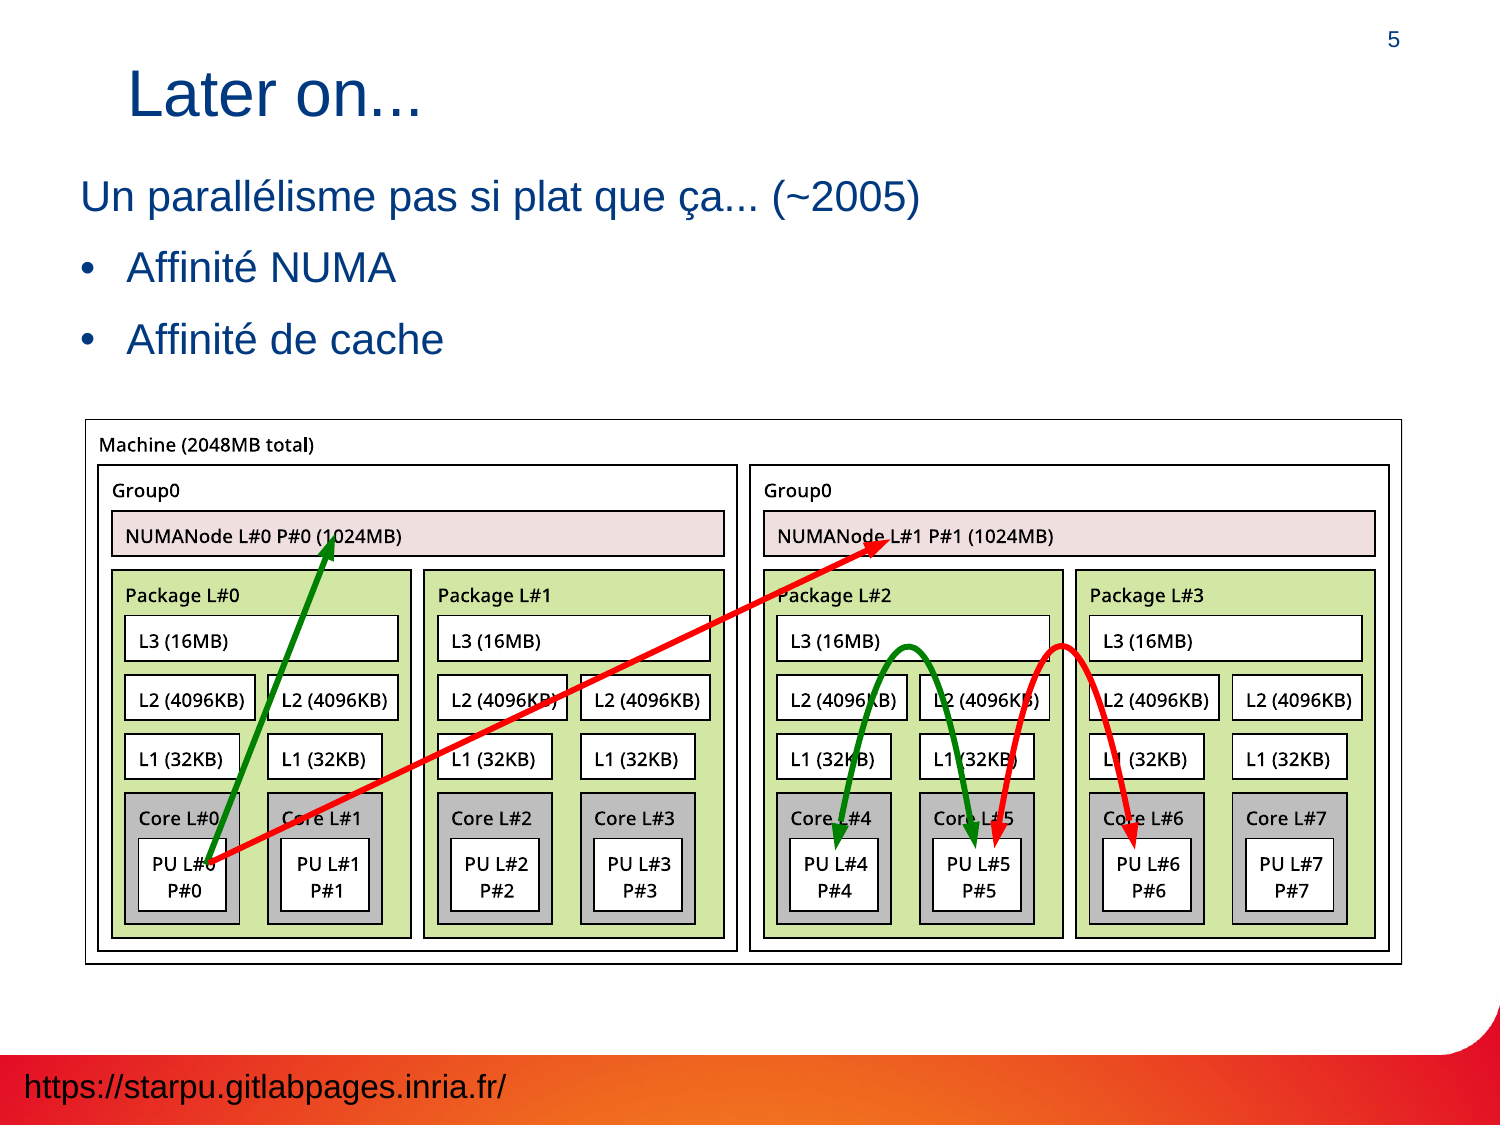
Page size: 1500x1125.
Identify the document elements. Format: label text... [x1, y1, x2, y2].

title Later on... [112, 0, 1474, 188]
picture [0, 419, 1500, 1125]
list Un parallélisme pas si plat que ça... (~2005) Affinité NUMA Affinité de cache [65, 164, 1428, 946]
